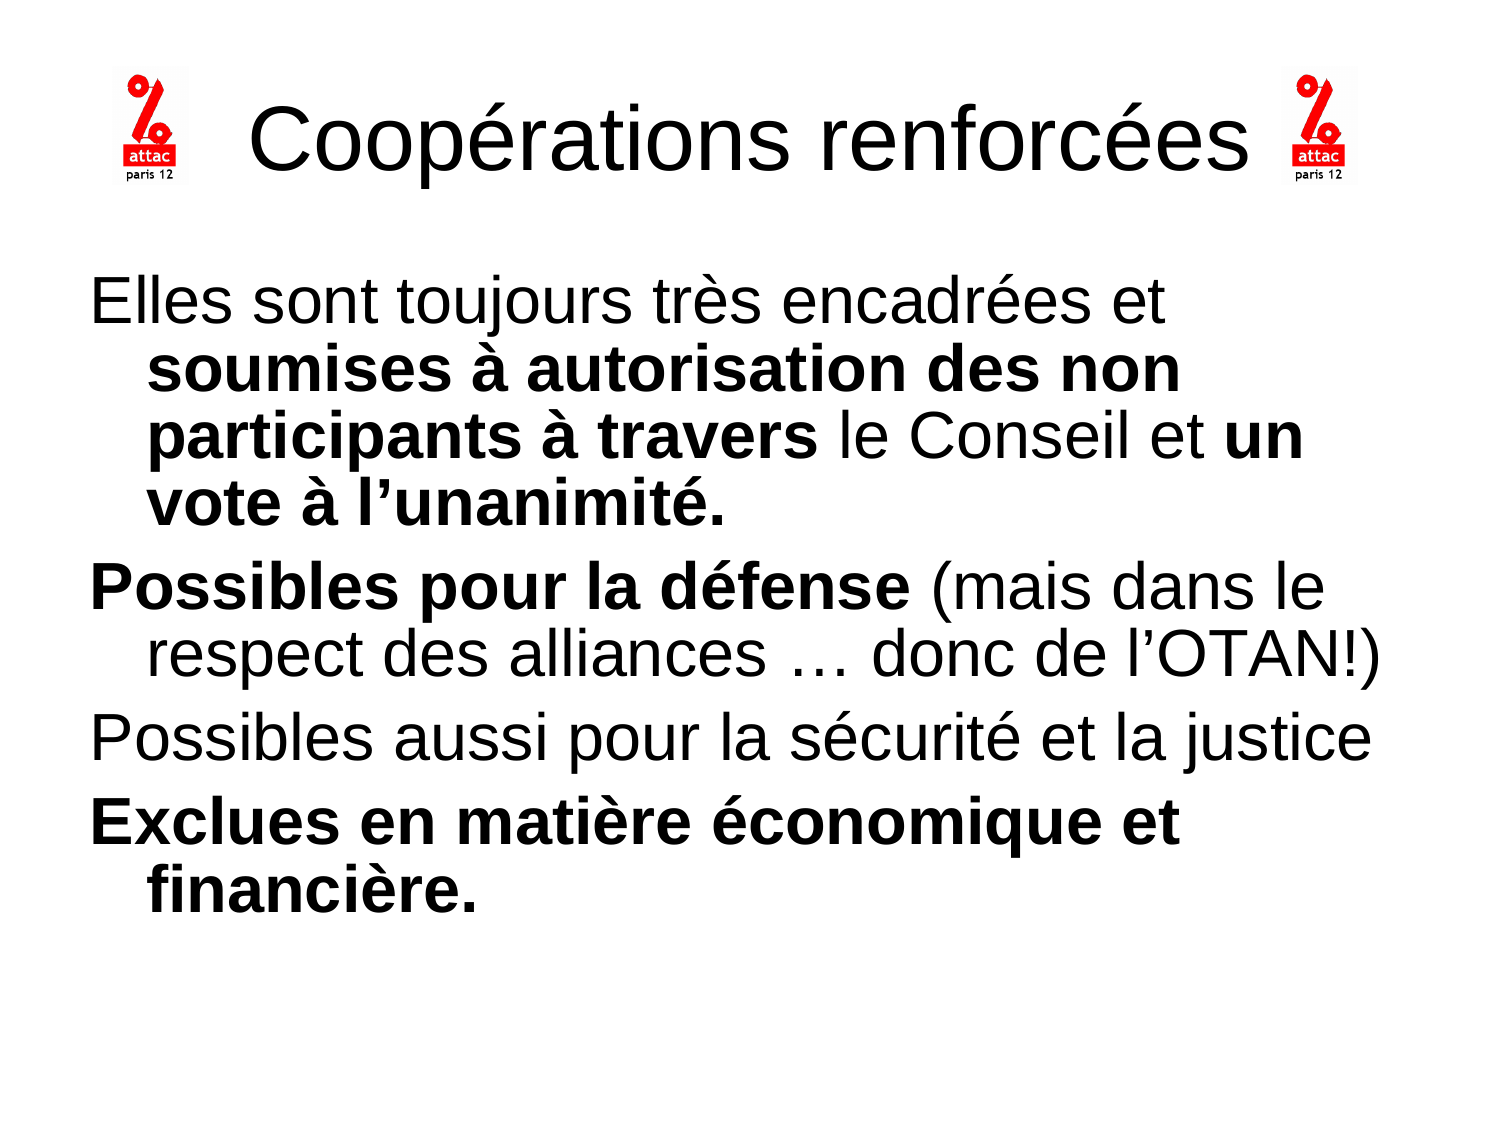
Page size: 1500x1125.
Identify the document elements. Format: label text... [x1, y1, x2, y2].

list Elles sont toujours très encadrées et soumises à autorisation des non participants à travers le Conseil et un vote à l’unanimité. Possibles pour la défense (mais dans le respect des alliances … donc de l’OTAN!) Possibles aussi pour la sécurité et la justice Exclues en matière économique et financière. [75, 262, 1426, 1071]
picture [1281, 66, 1358, 185]
title Coopérations renforcées [75, 45, 1426, 233]
picture [112, 66, 189, 185]
